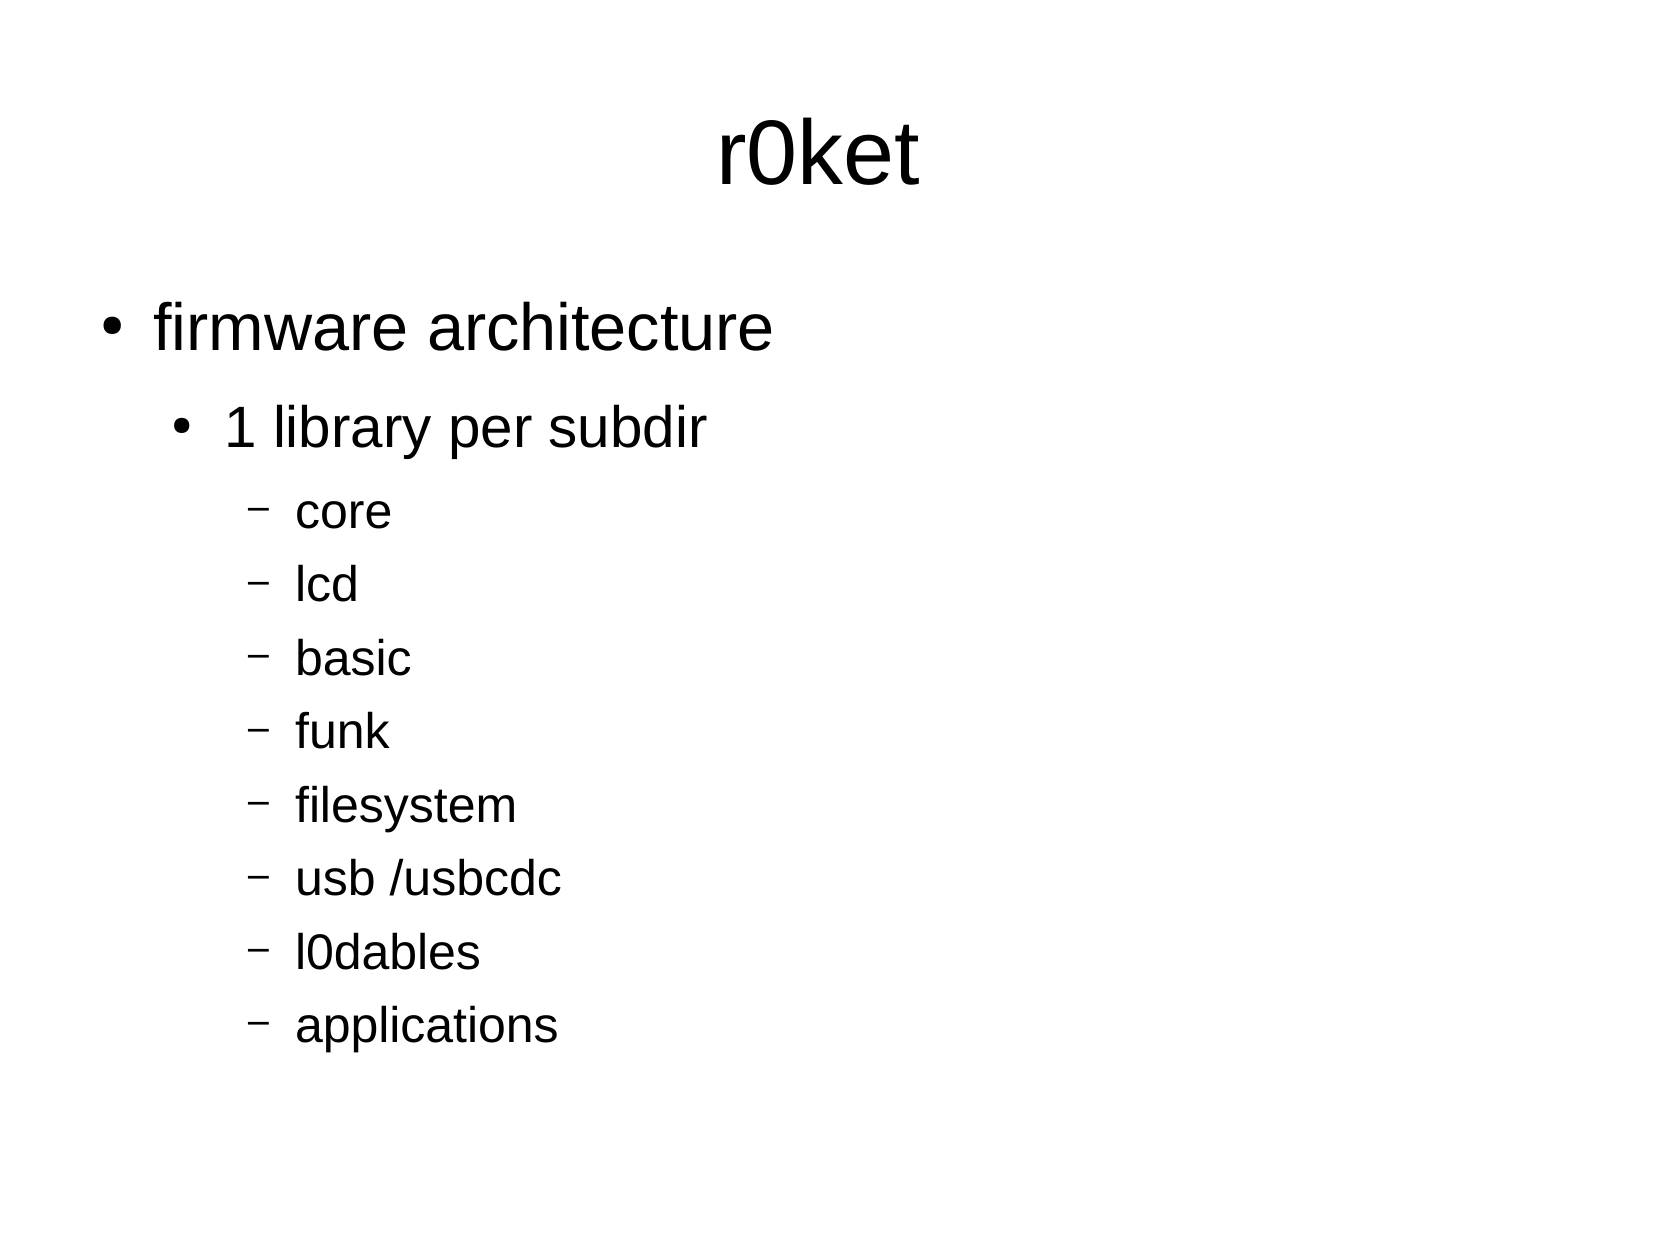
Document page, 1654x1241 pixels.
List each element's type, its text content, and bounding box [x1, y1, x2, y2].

title r0ket [82, 49, 1571, 257]
list firmware architecture 1 library per subdir core lcd basic funk filesystem usb /usbcdc l0dables applications [82, 290, 1571, 1109]
